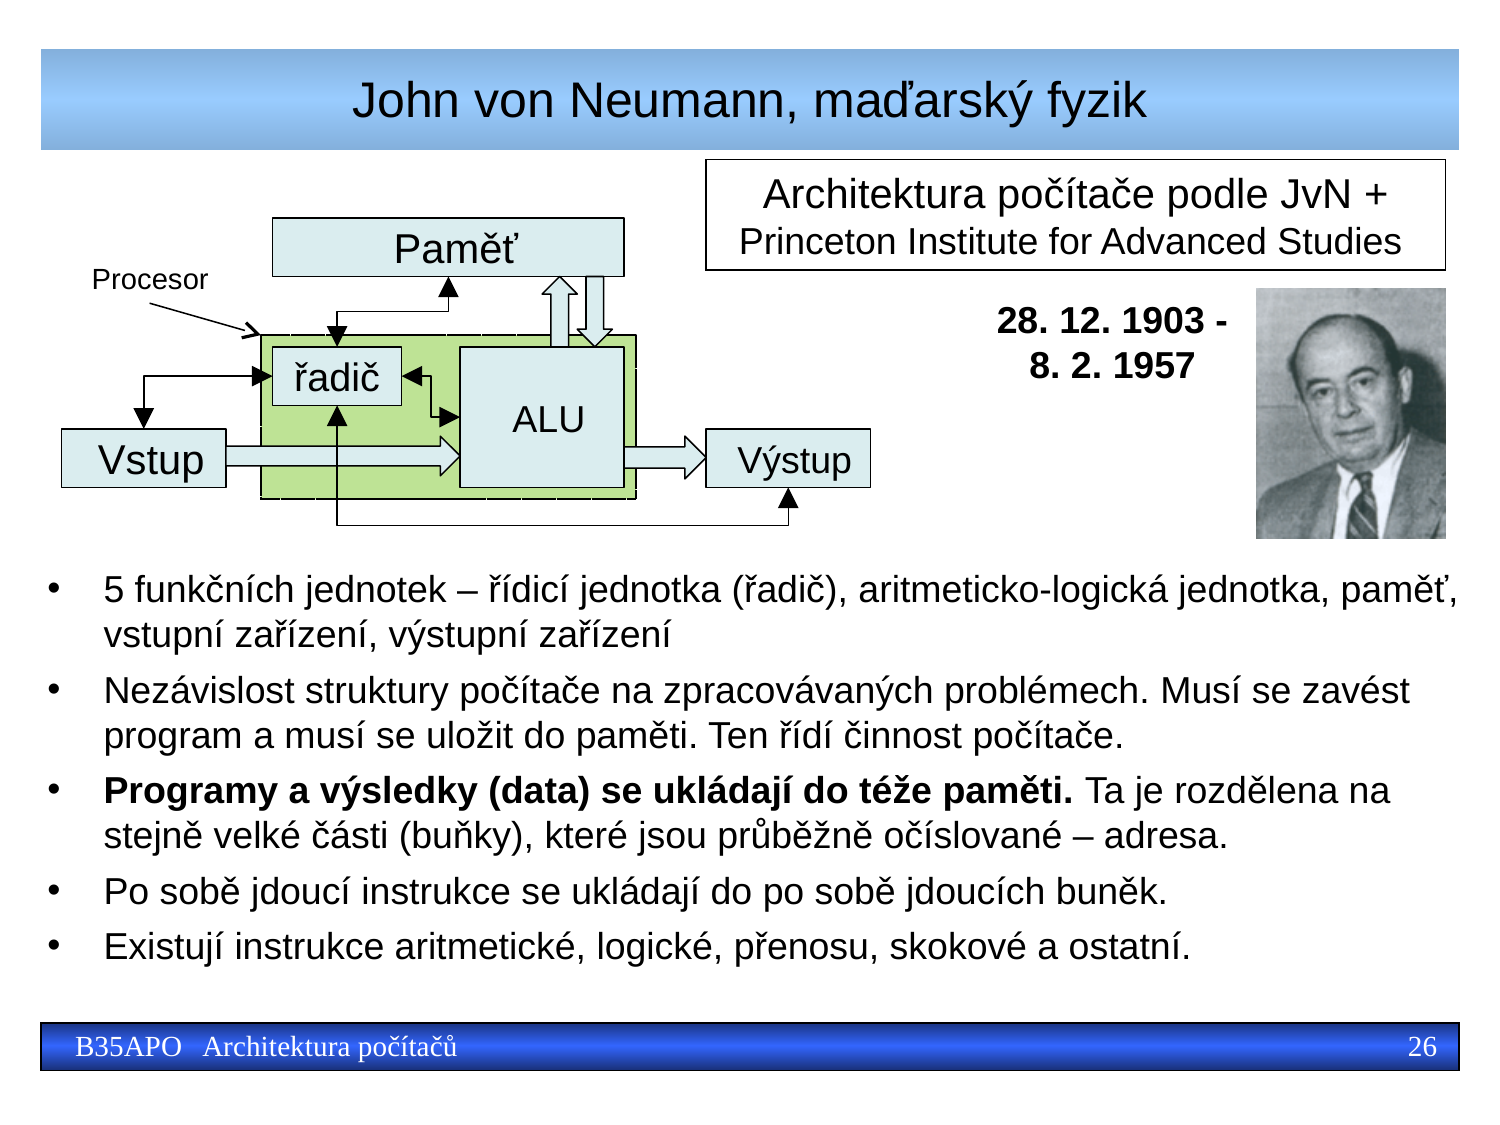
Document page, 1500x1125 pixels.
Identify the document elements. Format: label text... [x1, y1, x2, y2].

text_box ALU [460, 346, 625, 488]
text_box Architektura počítače podle JvN + Princeton Institute for Advanced Studies [706, 159, 1446, 270]
text_box [338, 276, 707, 500]
text_box Výstup [706, 428, 871, 488]
text_box 28. 12. 1903 - 8. 2. 1957 [975, 288, 1250, 394]
text_box Paměť [272, 217, 625, 277]
text_box [260, 335, 336, 375]
text_box 5 funkčních jednotek – řídicí jednotka (řadič), aritmeticko-logická jednotka, paměť, vstupní zařízení, výstupní zařízení Nezávislost struktury počítače na zpracovávaných problémech. Musí se zavést program a musí se uložit do paměti. Ten řídí činnost počítače. Programy a výsledky (data) se ukládají do téže paměti. Ta je rozdělena na stejně velké části (buňky), které jsou průběžně očíslované – adresa. Po sobě jdoucí instrukce se ukládají do po sobě jdoucích buněk. Existují instrukce aritmetické, logické, přenosu, skokové a ostatní. [32, 557, 1492, 994]
picture [1256, 288, 1446, 539]
text_box Procesor [61, 252, 240, 304]
text_box Vstup [61, 428, 226, 488]
text_box [225, 377, 336, 500]
text_box řadič [272, 346, 402, 406]
title John von Neumann, maďarský fyzik [41, 49, 1459, 150]
